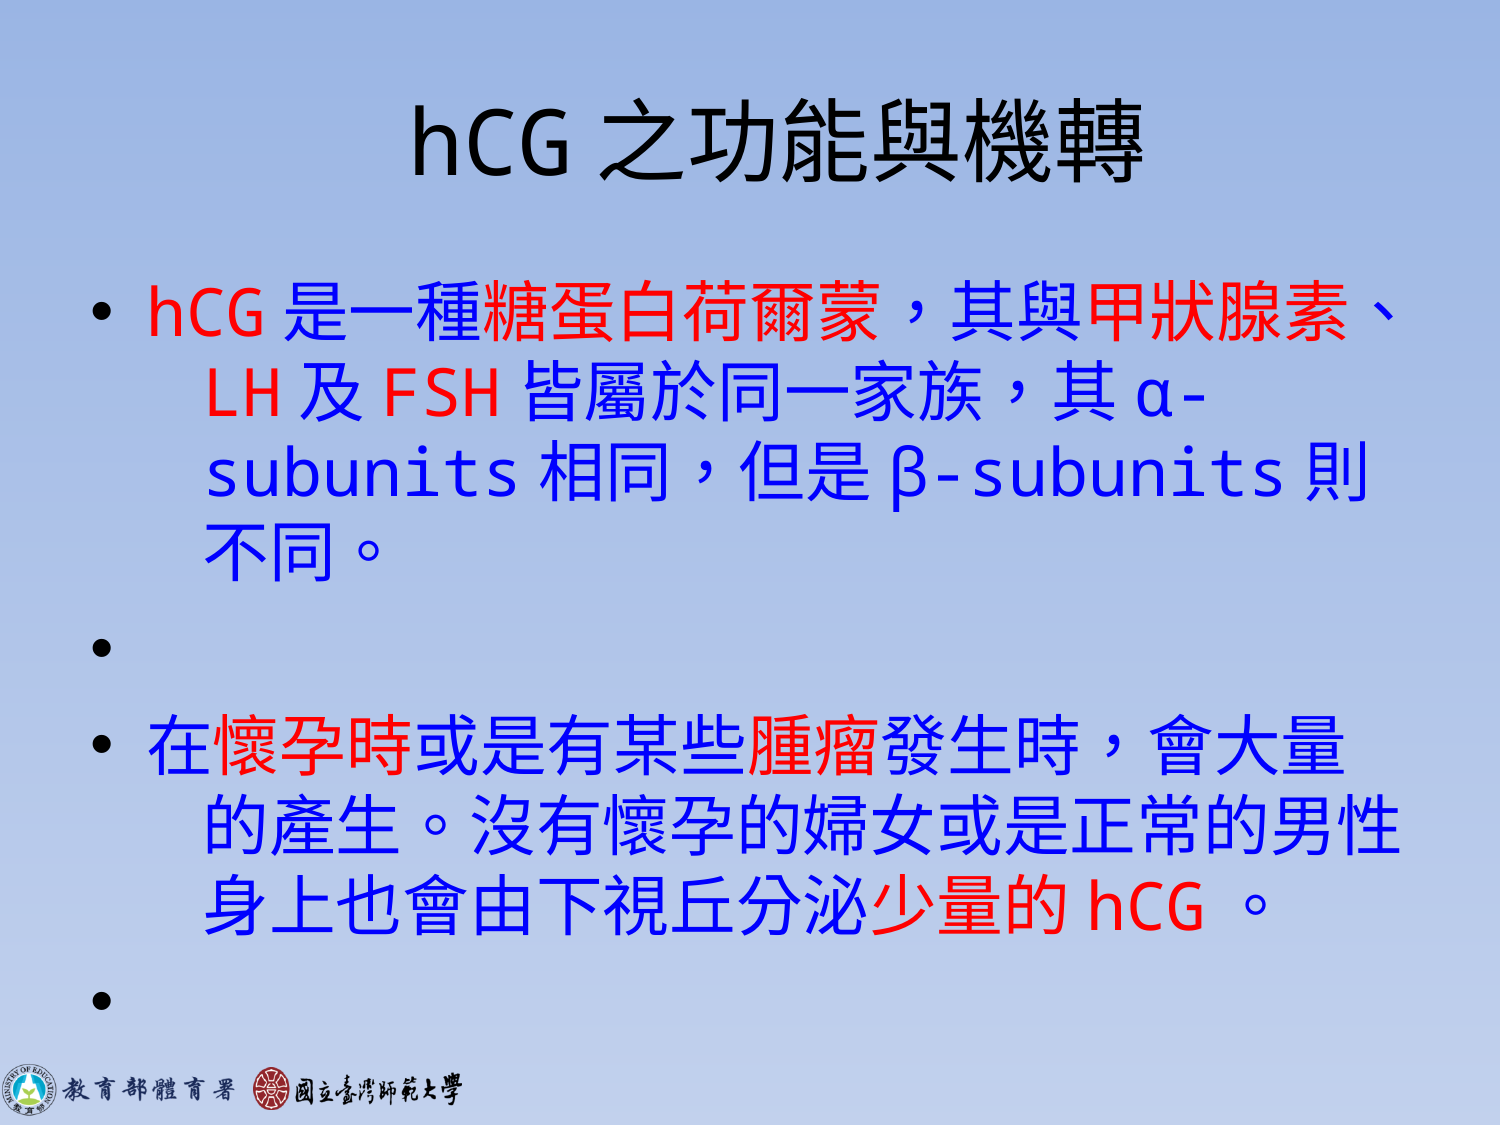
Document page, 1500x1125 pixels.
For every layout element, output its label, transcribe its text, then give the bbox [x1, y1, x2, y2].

title hCG之功能與機轉 [75, 45, 1426, 233]
list hCG是一種糖蛋白荷爾蒙，其與甲狀腺素、LH及FSH皆屬於同一家族，其α-subunits相同，但是β-subunits則不同。 在懷孕時或是有某些腫瘤發生時，會大量的產生。沒有懷孕的婦女或是正常的男性身上也會由下視丘分泌少量的hCG。 [75, 262, 1426, 1005]
